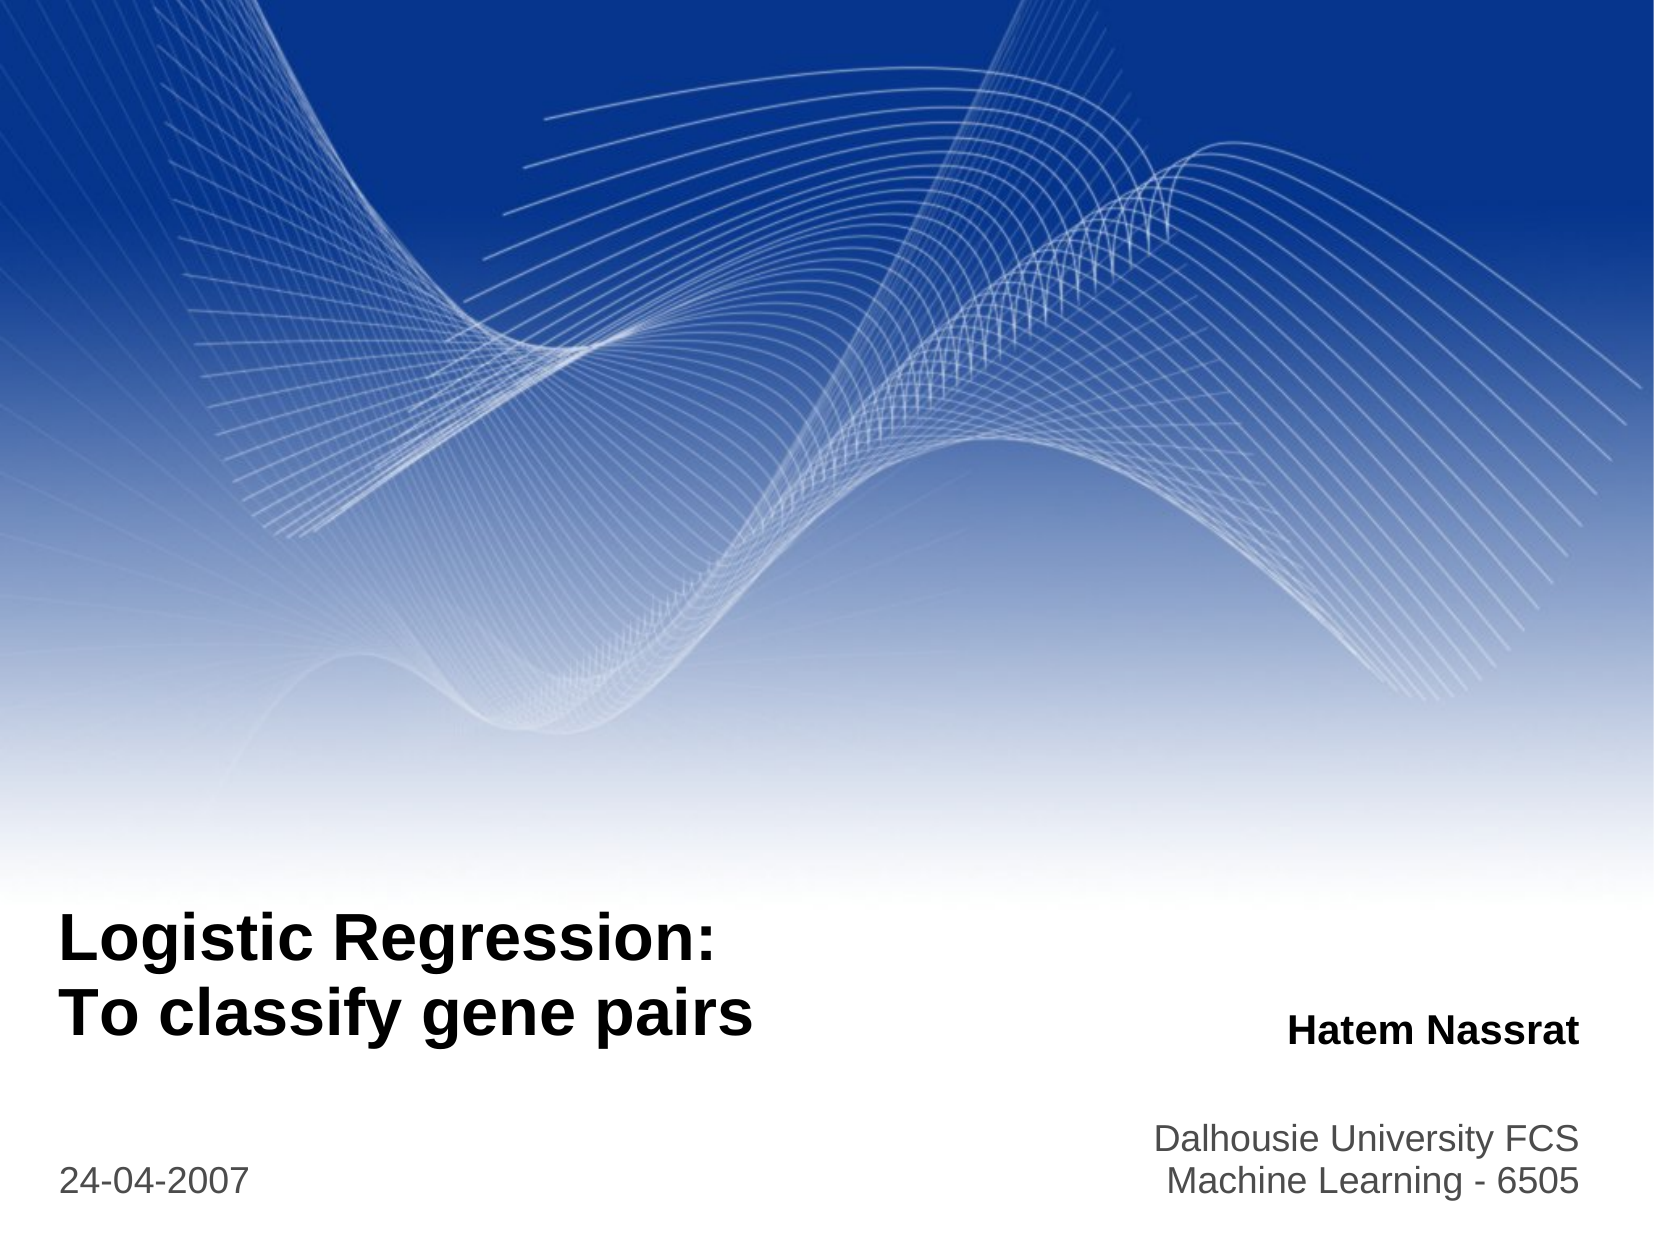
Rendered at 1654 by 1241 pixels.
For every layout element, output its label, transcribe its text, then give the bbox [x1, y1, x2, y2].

picture [0, 0, 1654, 1241]
title Logistic Regression: To classify gene pairs [59, 893, 1034, 1056]
